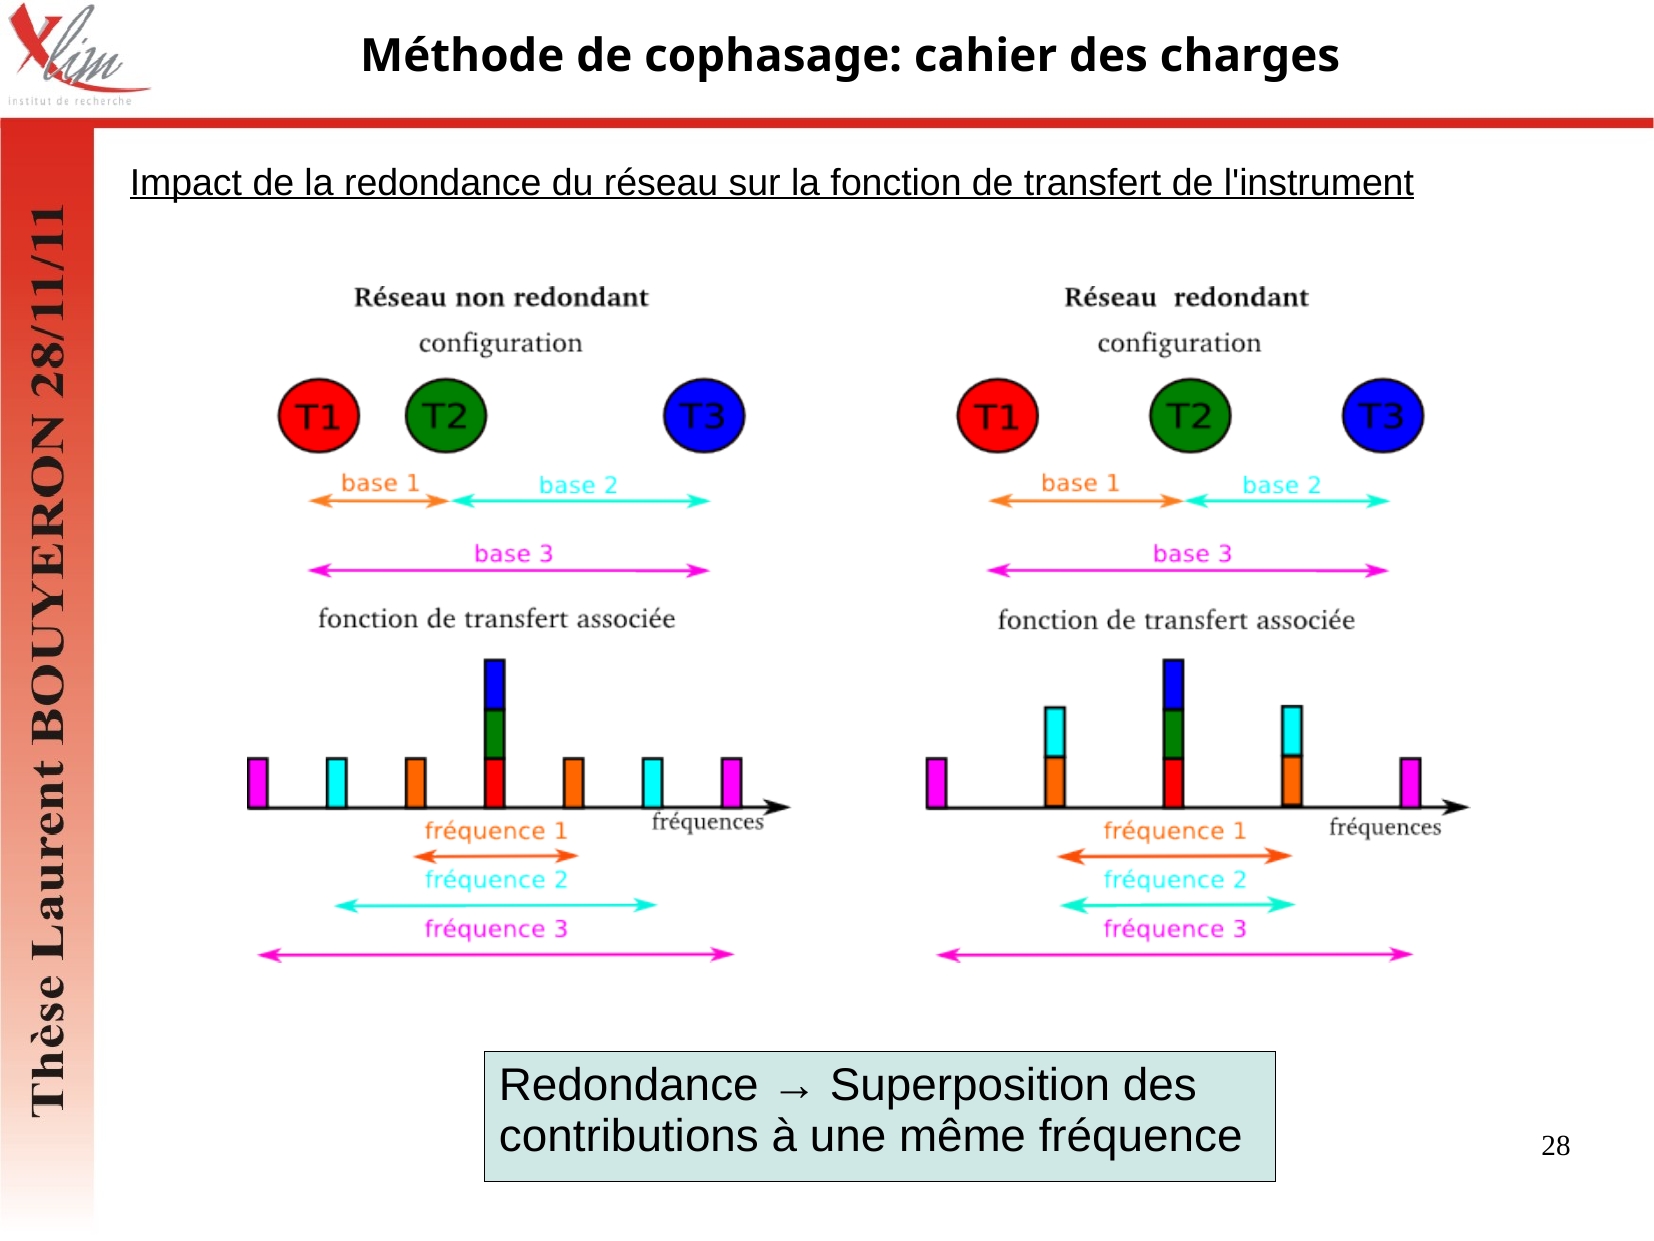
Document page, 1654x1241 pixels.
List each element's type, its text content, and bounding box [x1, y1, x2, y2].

picture [0, 0, 1654, 1241]
text_box Impact de la redondance du réseau sur la fonction de transfert de l'instrument [115, 153, 1430, 211]
text_box Redondance → Superposition des contributions à une même fréquence [484, 1051, 1276, 1182]
text_box Méthode de cophasage: cahier des charges [200, 24, 1501, 89]
